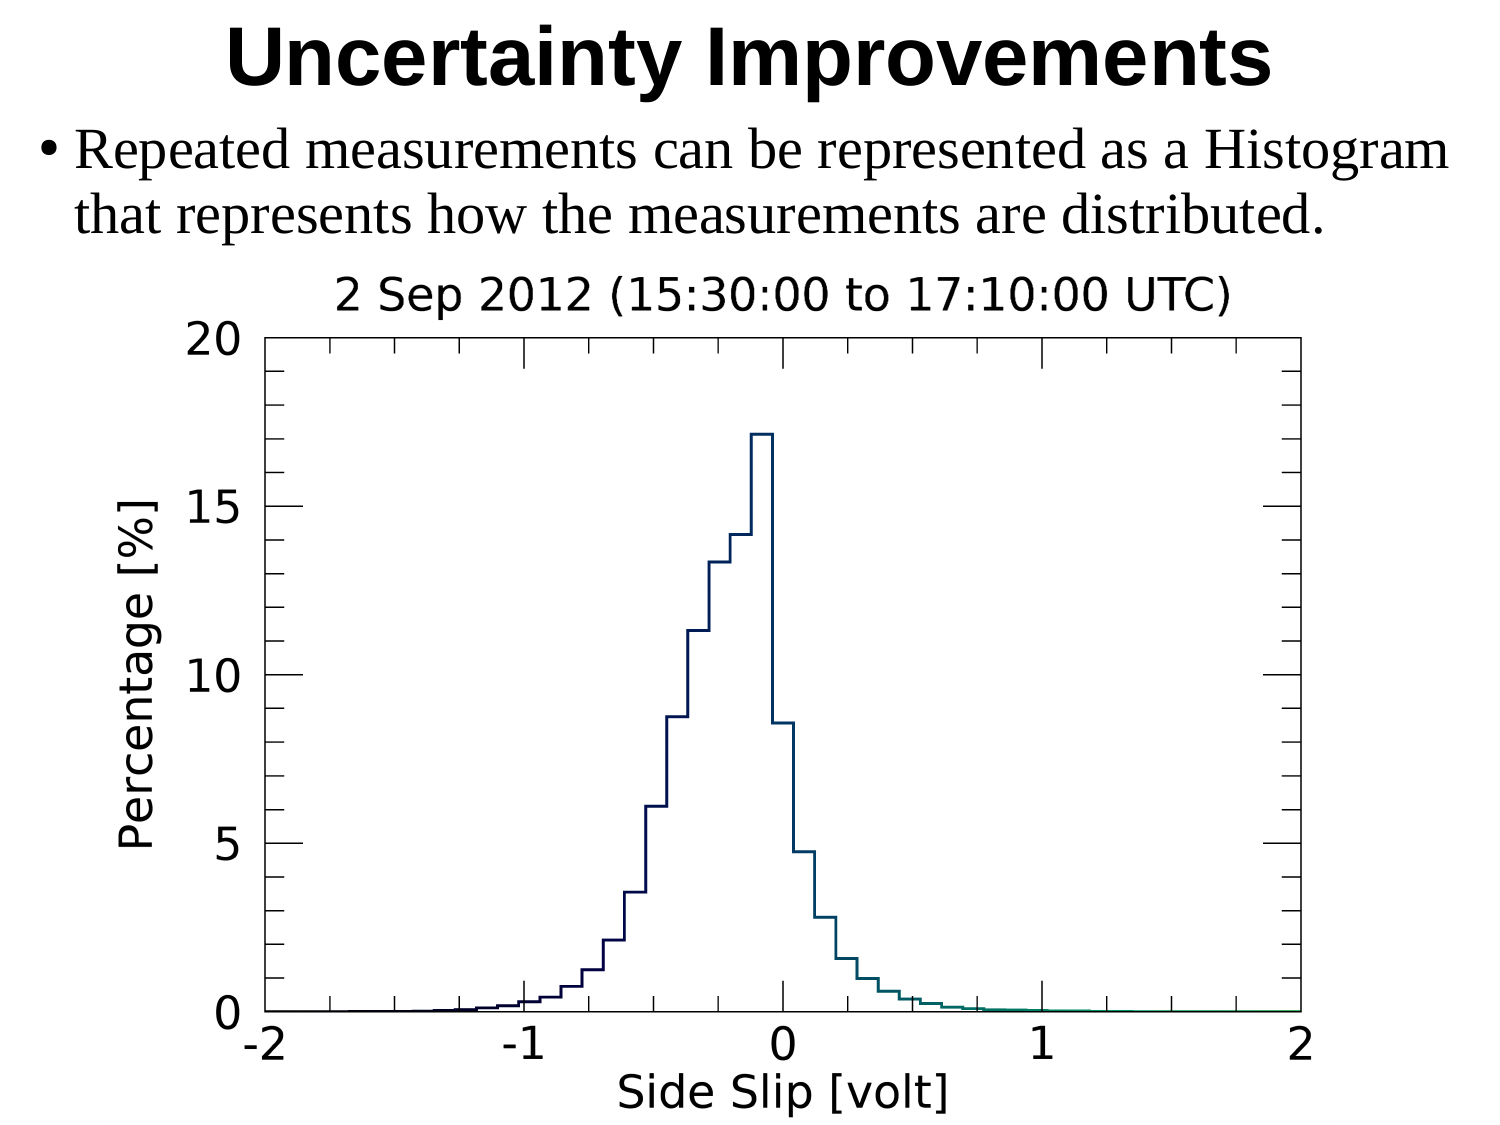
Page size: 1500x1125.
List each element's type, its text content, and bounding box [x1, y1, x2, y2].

text_box Repeated measurements can be represented as a Histogram that represents how the measurements are distributed. [38, 116, 1483, 257]
picture [107, 253, 1331, 1125]
text_box Uncertainty Improvements [0, 10, 1500, 119]
